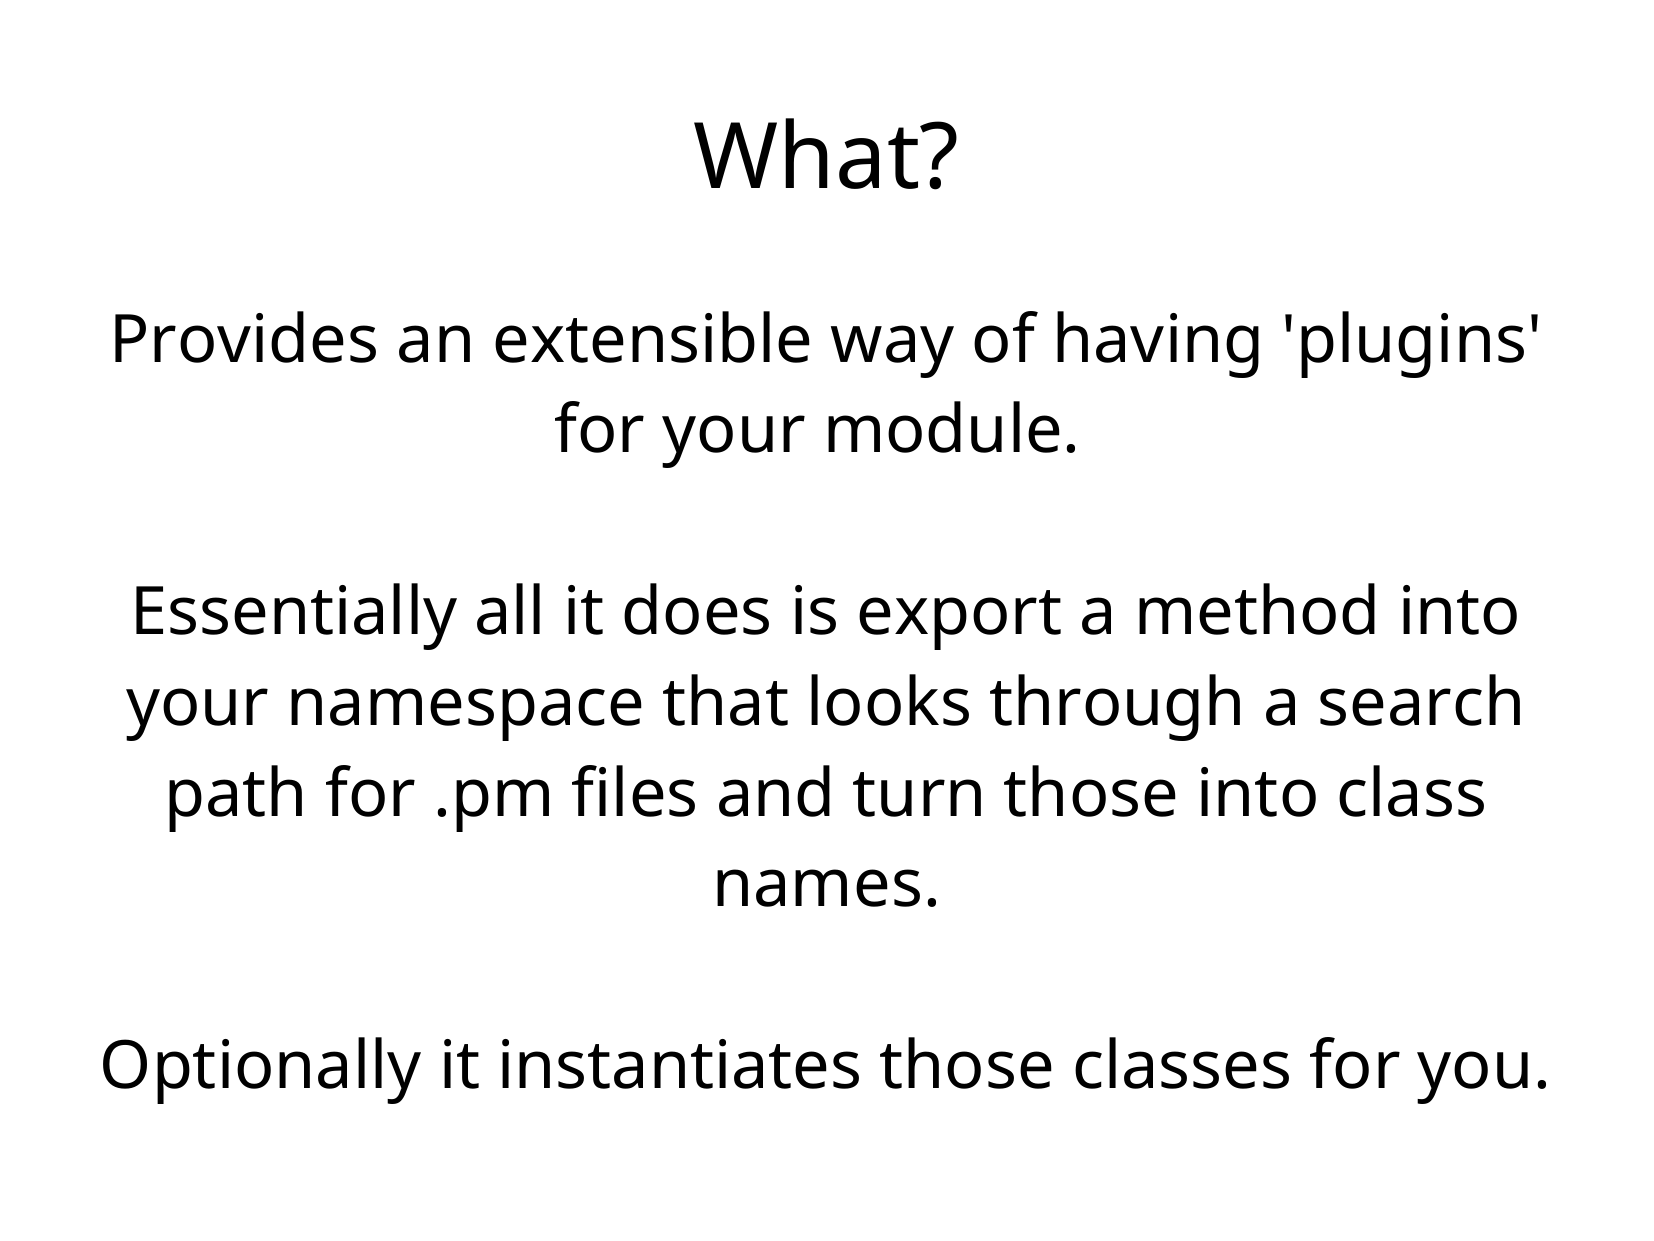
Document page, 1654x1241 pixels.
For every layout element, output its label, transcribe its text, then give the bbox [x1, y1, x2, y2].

subtitle Provides an extensible way of having 'plugins' for your module. Essentially all it does is export a method into your namespace that looks through a search path for .pm files and turn those into class names. Optionally it instantiates those classes for you. [82, 290, 1571, 1109]
title What? [82, 49, 1571, 257]
